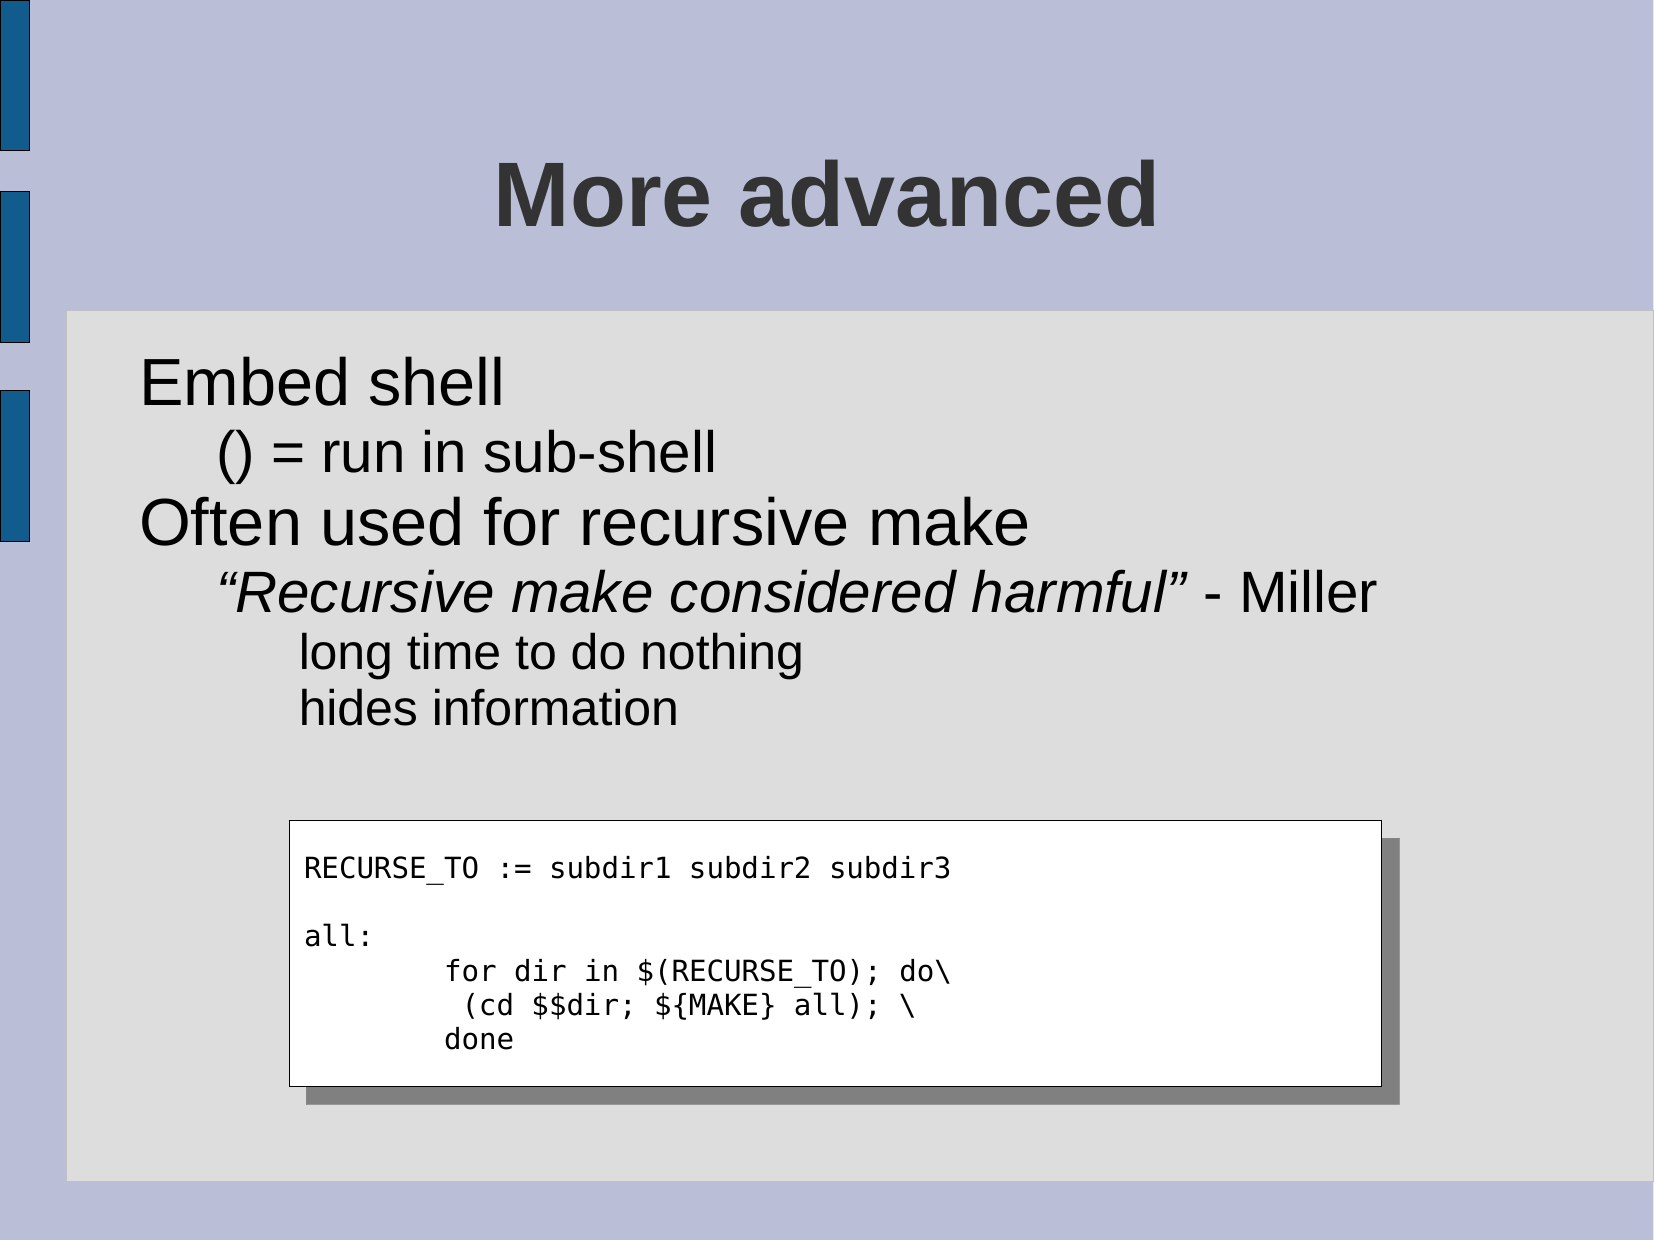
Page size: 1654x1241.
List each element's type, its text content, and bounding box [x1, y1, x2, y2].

text_box RECURSE_TO := subdir1 subdir2 subdir3 all: for dir in $(RECURSE_TO); do\ (cd $$dir; ${MAKE} all); \ done [289, 820, 1382, 1087]
list Embed shell () = run in sub-shell Often used for recursive make “Recursive make considered harmful” - Miller long time to do nothing hides information [121, 344, 1595, 736]
title More advanced [121, 98, 1534, 291]
